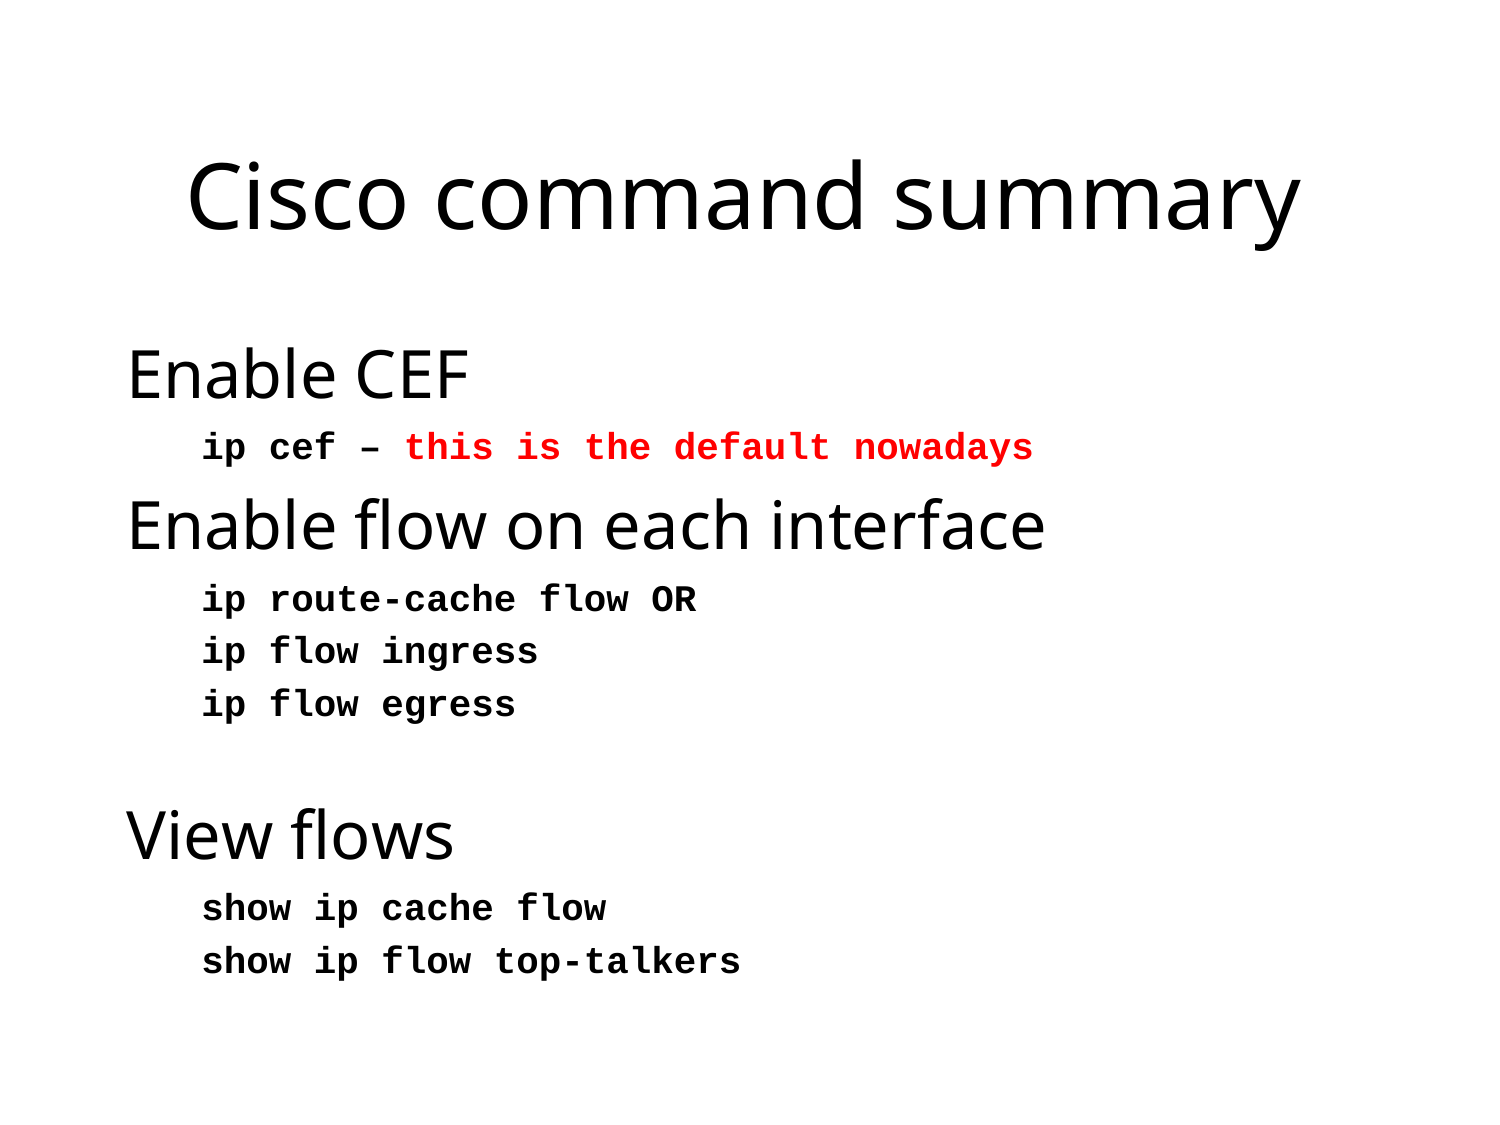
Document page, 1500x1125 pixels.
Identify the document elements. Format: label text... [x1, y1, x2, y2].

title Cisco command summary [112, 62, 1388, 324]
list Enable CEF ip cef – this is the default nowadays Enable flow on each interface ip route-cache flow OR ip flow ingress ip flow egress View flows show ip cache flow show ip flow top-talkers [112, 324, 1388, 1011]
